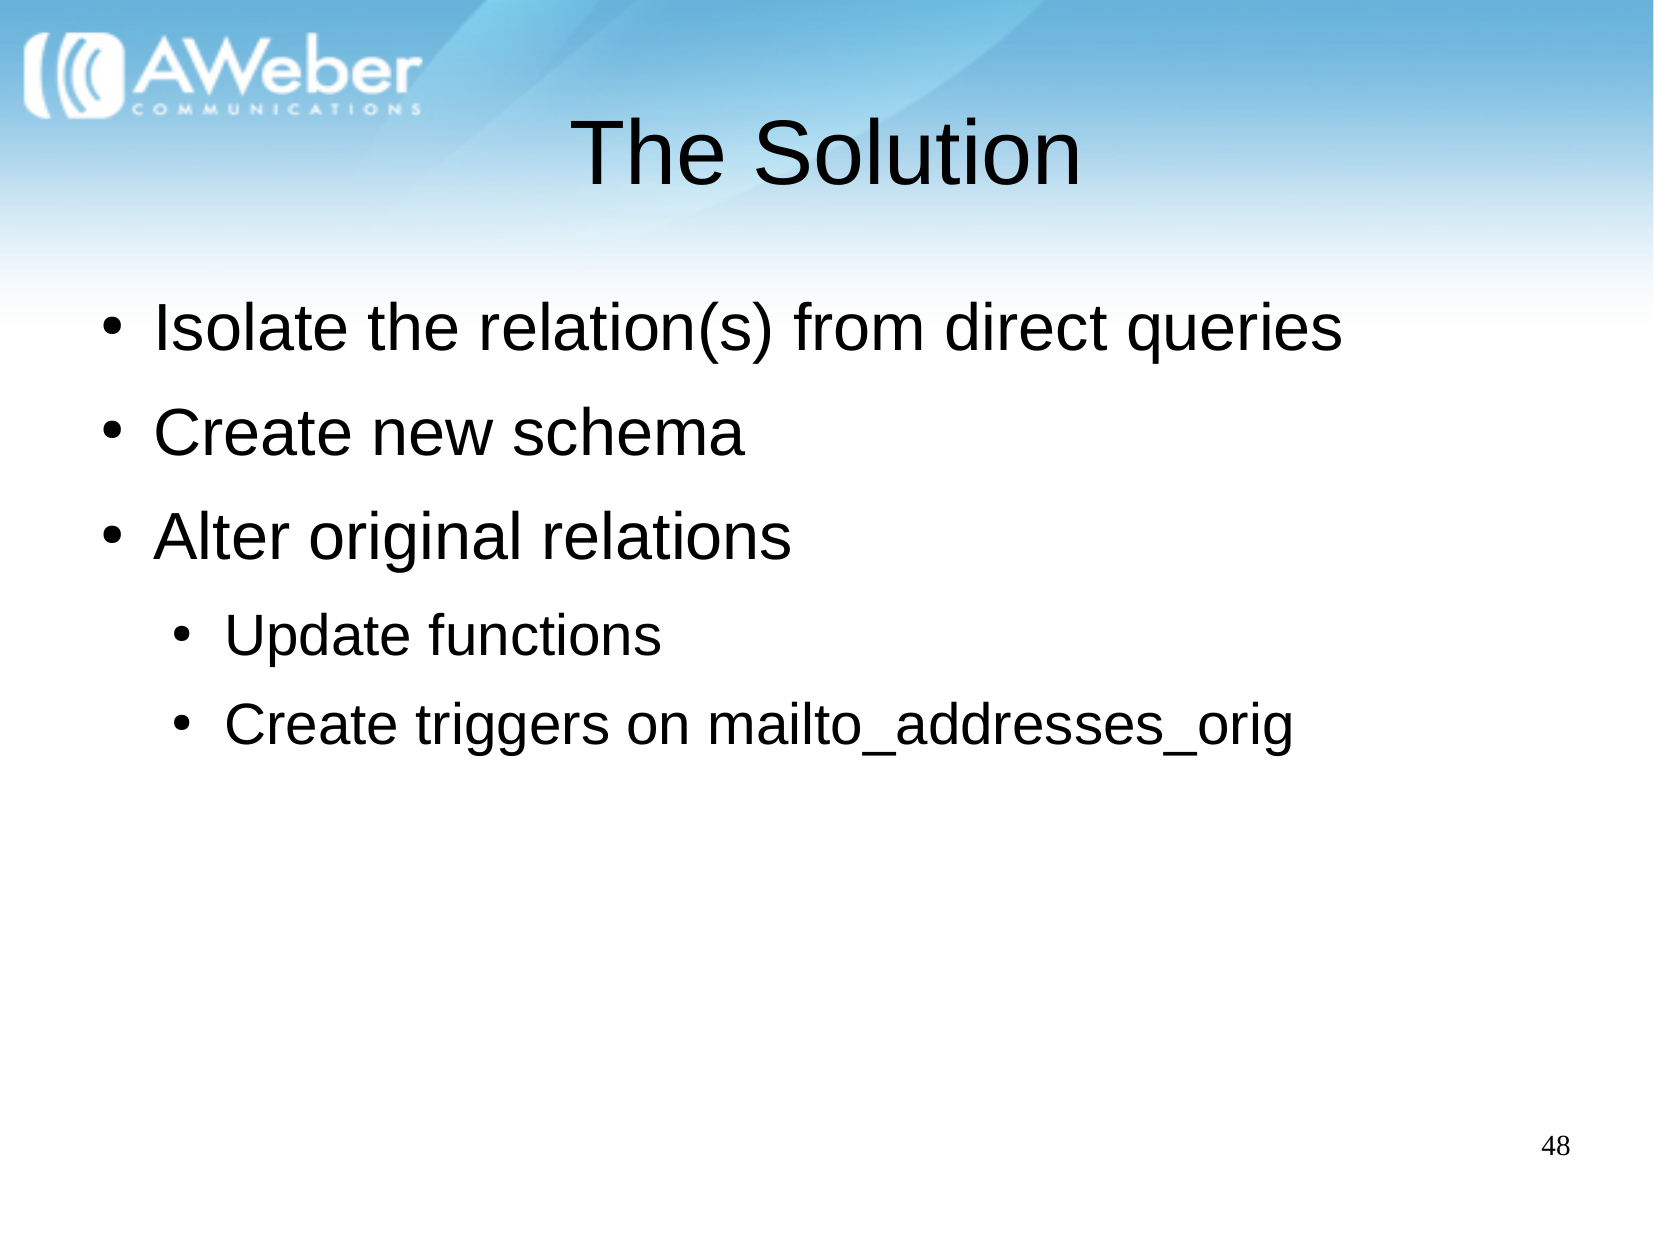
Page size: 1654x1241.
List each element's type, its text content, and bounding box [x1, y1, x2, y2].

picture [0, 0, 1654, 376]
list Isolate the relation(s) from direct queries Create new schema Alter original relations Update functions Create triggers on mailto_addresses_orig [82, 290, 1571, 1109]
title The Solution [82, 49, 1571, 257]
